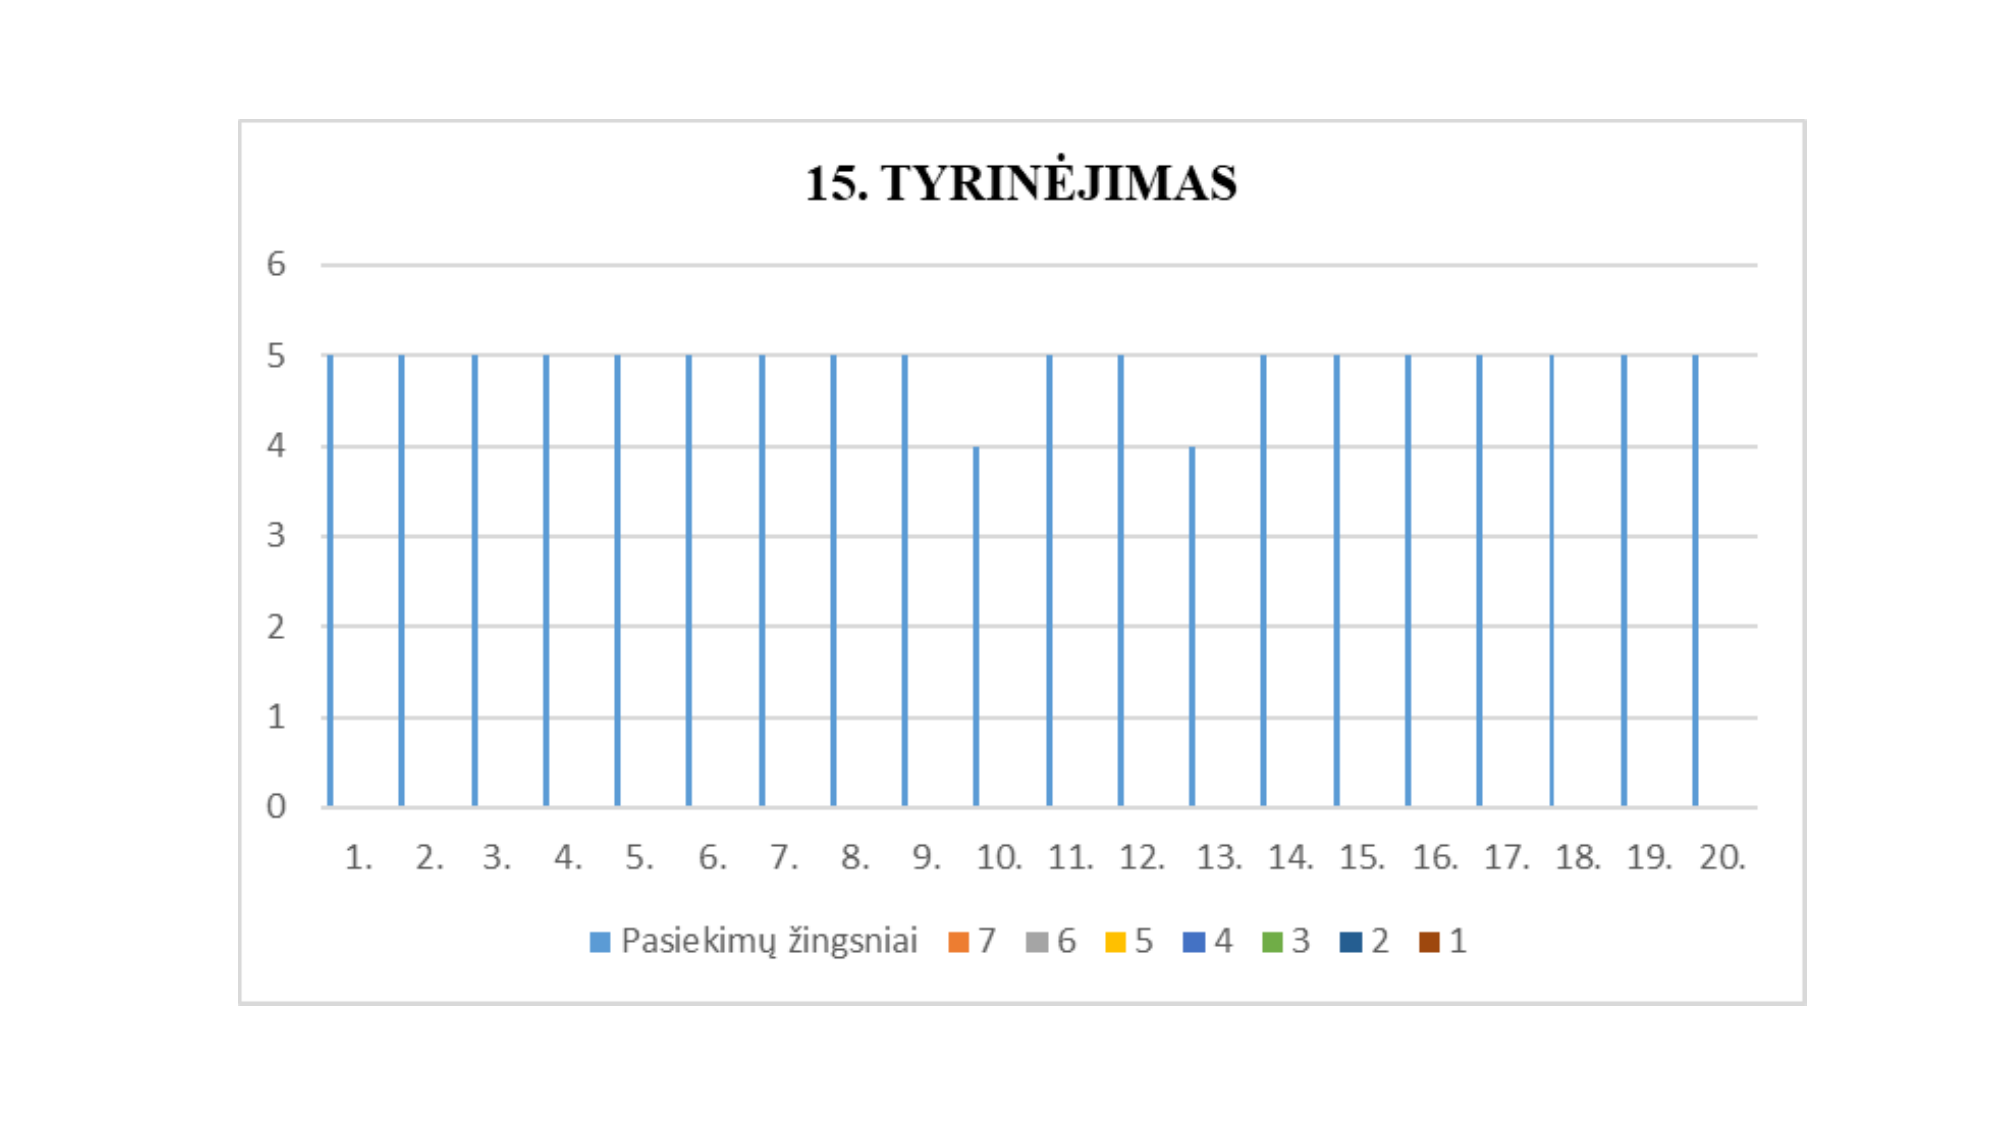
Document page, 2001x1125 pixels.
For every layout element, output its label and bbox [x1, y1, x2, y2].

picture [238, 119, 1807, 1006]
